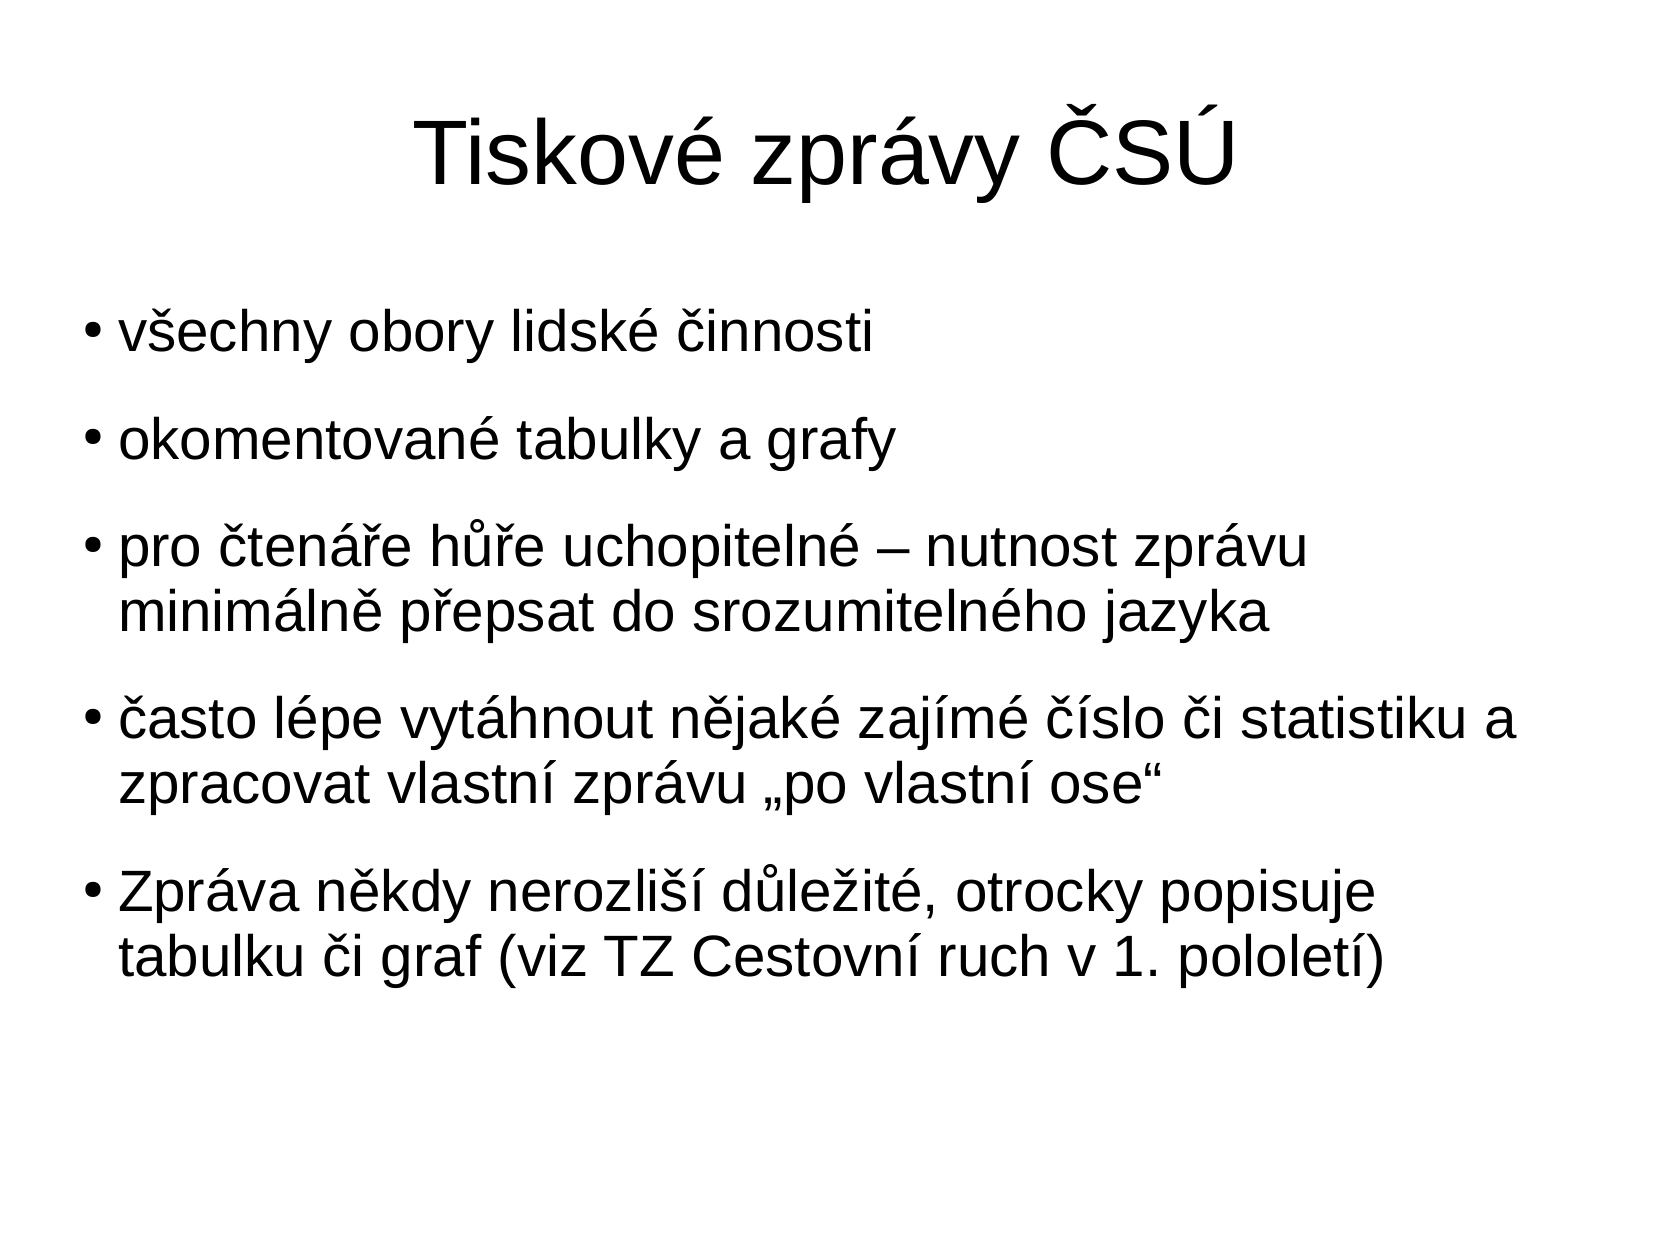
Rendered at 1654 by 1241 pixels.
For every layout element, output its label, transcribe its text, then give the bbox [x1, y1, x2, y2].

title Tiskové zprávy ČSÚ [82, 49, 1571, 257]
subtitle všechny obory lidské činnosti okomentované tabulky a grafy pro čtenáře hůře uchopitelné – nutnost zprávu minimálně přepsat do srozumitelného jazyka často lépe vytáhnout nějaké zajímé číslo či statistiku a zpracovat vlastní zprávu „po vlastní ose“ Zpráva někdy nerozliší důležité, otrocky popisuje tabulku či graf (viz TZ Cestovní ruch v 1. pololetí) [82, 290, 1571, 1109]
